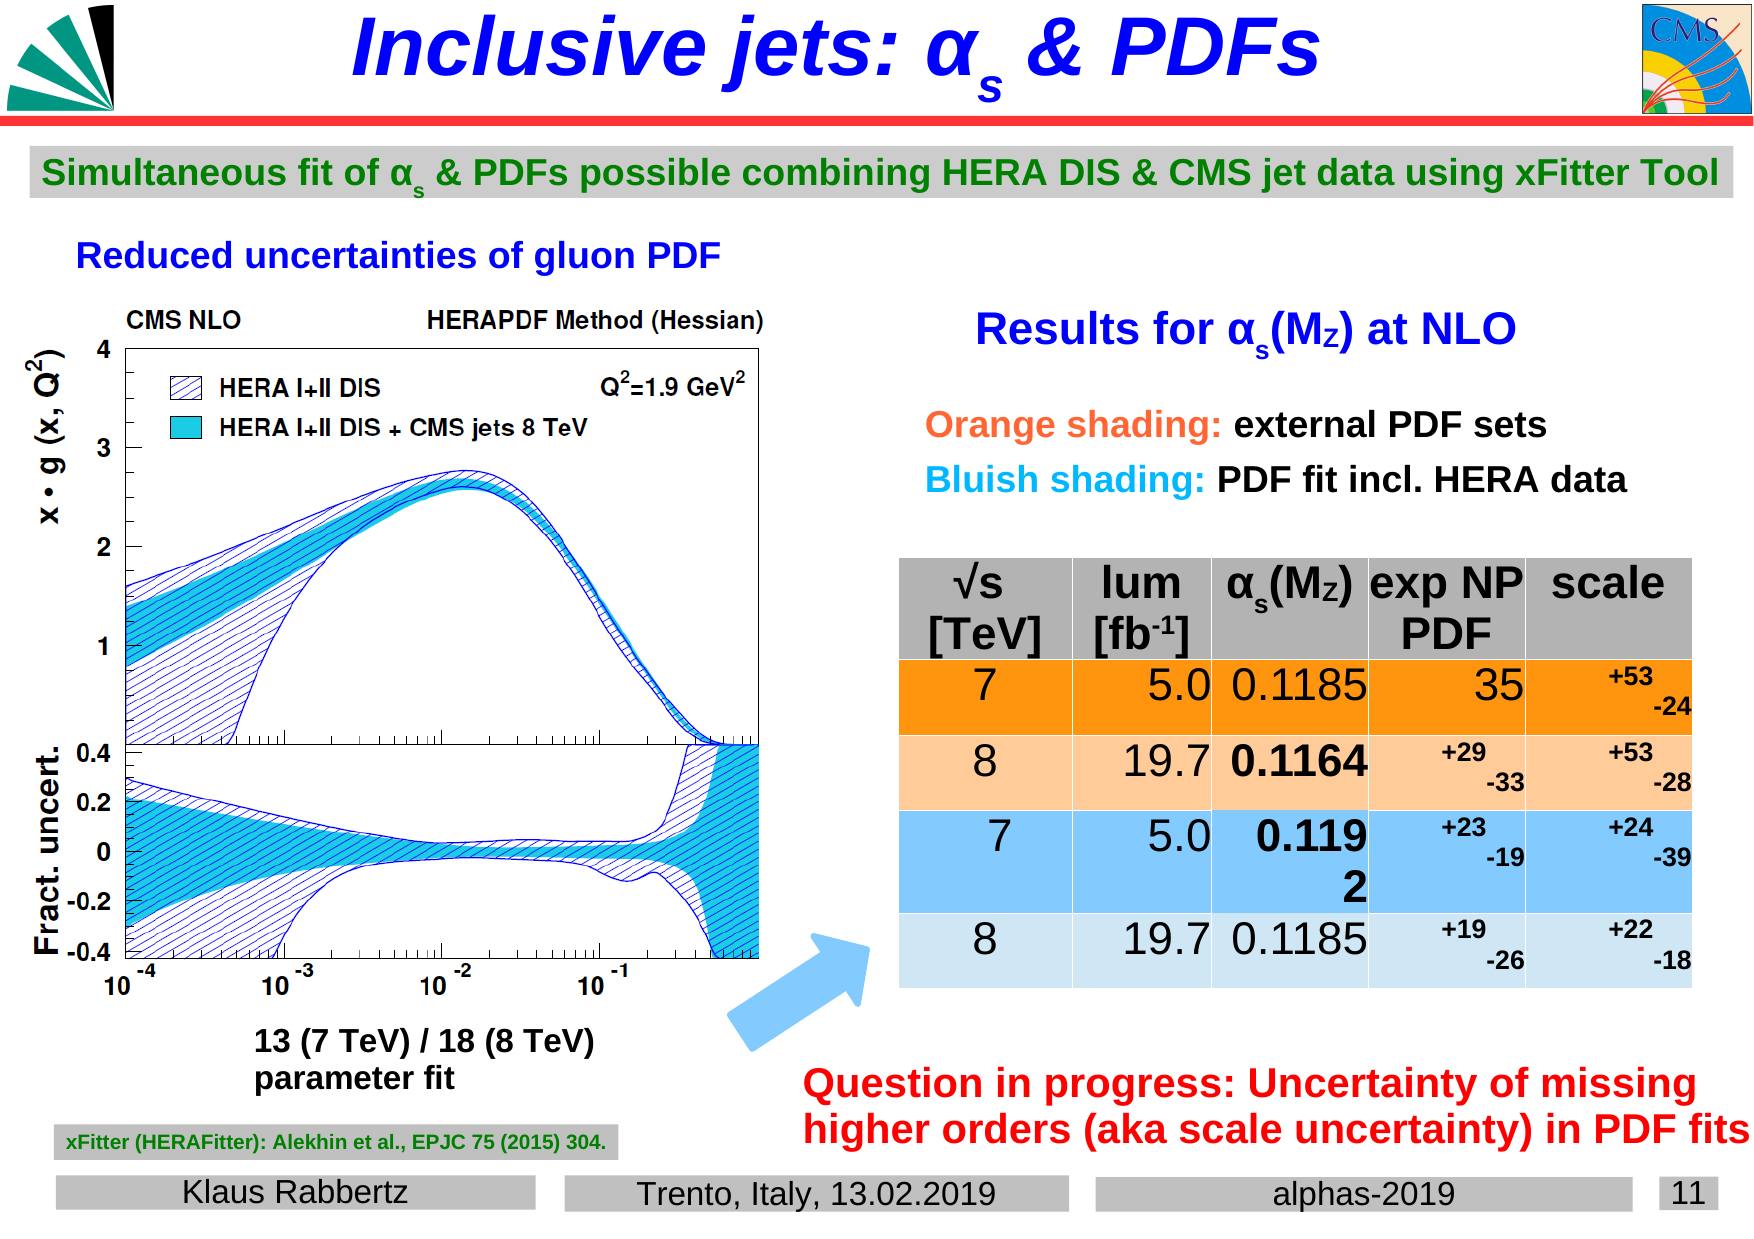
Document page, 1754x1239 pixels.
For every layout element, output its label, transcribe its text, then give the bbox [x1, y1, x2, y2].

table_cell +29-33 [1369, 736, 1525, 810]
table_cell 35 [1369, 660, 1525, 735]
picture [7, 5, 114, 112]
table_cell 7 [899, 811, 1072, 913]
table_header lum [fb-1] [1073, 558, 1211, 659]
table_header exp NP PDF [1369, 558, 1525, 659]
picture [20, 301, 768, 1032]
table_cell 0.1164 [1212, 736, 1368, 810]
table_cell 8 [899, 914, 1072, 988]
table_cell +23-19 [1369, 811, 1525, 913]
table_cell 19.7 [1073, 914, 1211, 988]
text_box 13 (7 TeV) / 18 (8 TeV) parameter fit [242, 1016, 613, 1101]
table_cell +53-24 [1526, 660, 1692, 735]
text_box Question in progress: Uncertainty of missing higher orders (aka scale uncertainty) in PDF fits [790, 1053, 1754, 1160]
text_box Simultaneous fit of αs & PDFs possible combining HERA DIS & CMS jet data using xFitter Tool [29, 145, 1734, 198]
table_cell +22-18 [1526, 914, 1692, 988]
table_header √s [TeV] [899, 558, 1072, 659]
table_cell +24-39 [1526, 811, 1692, 913]
title Inclusive jets: αs & PDFs [129, 0, 1545, 114]
table_cell 5.0 [1073, 660, 1211, 735]
table_cell 8 [899, 736, 1072, 810]
table_header αs(MZ) [1212, 558, 1368, 659]
text_box [729, 935, 867, 1049]
table_cell 0.1192 [1212, 810, 1368, 913]
table_cell 0.1185 [1212, 660, 1368, 735]
table_cell 5.0 [1073, 811, 1211, 913]
text_box Orange shading: external PDF sets Bluish shading: PDF fit incl. HERA data [912, 398, 1646, 497]
text_box Reduced uncertainties of gluon PDF [63, 229, 749, 288]
table_cell 7 [899, 660, 1072, 735]
text_box Results for αs(MZ) at NLO [963, 297, 1544, 369]
table_cell 19.7 [1073, 736, 1211, 810]
text_box xFitter (HERAFitter): Alekhin et al., EPJC 75 (2015) 304. [53, 1124, 619, 1160]
table_cell +53-28 [1526, 736, 1692, 810]
picture [1642, 4, 1752, 114]
table_cell 0.1185 [1212, 913, 1368, 988]
table_cell +19-26 [1369, 914, 1525, 988]
table_header scale [1526, 558, 1692, 659]
